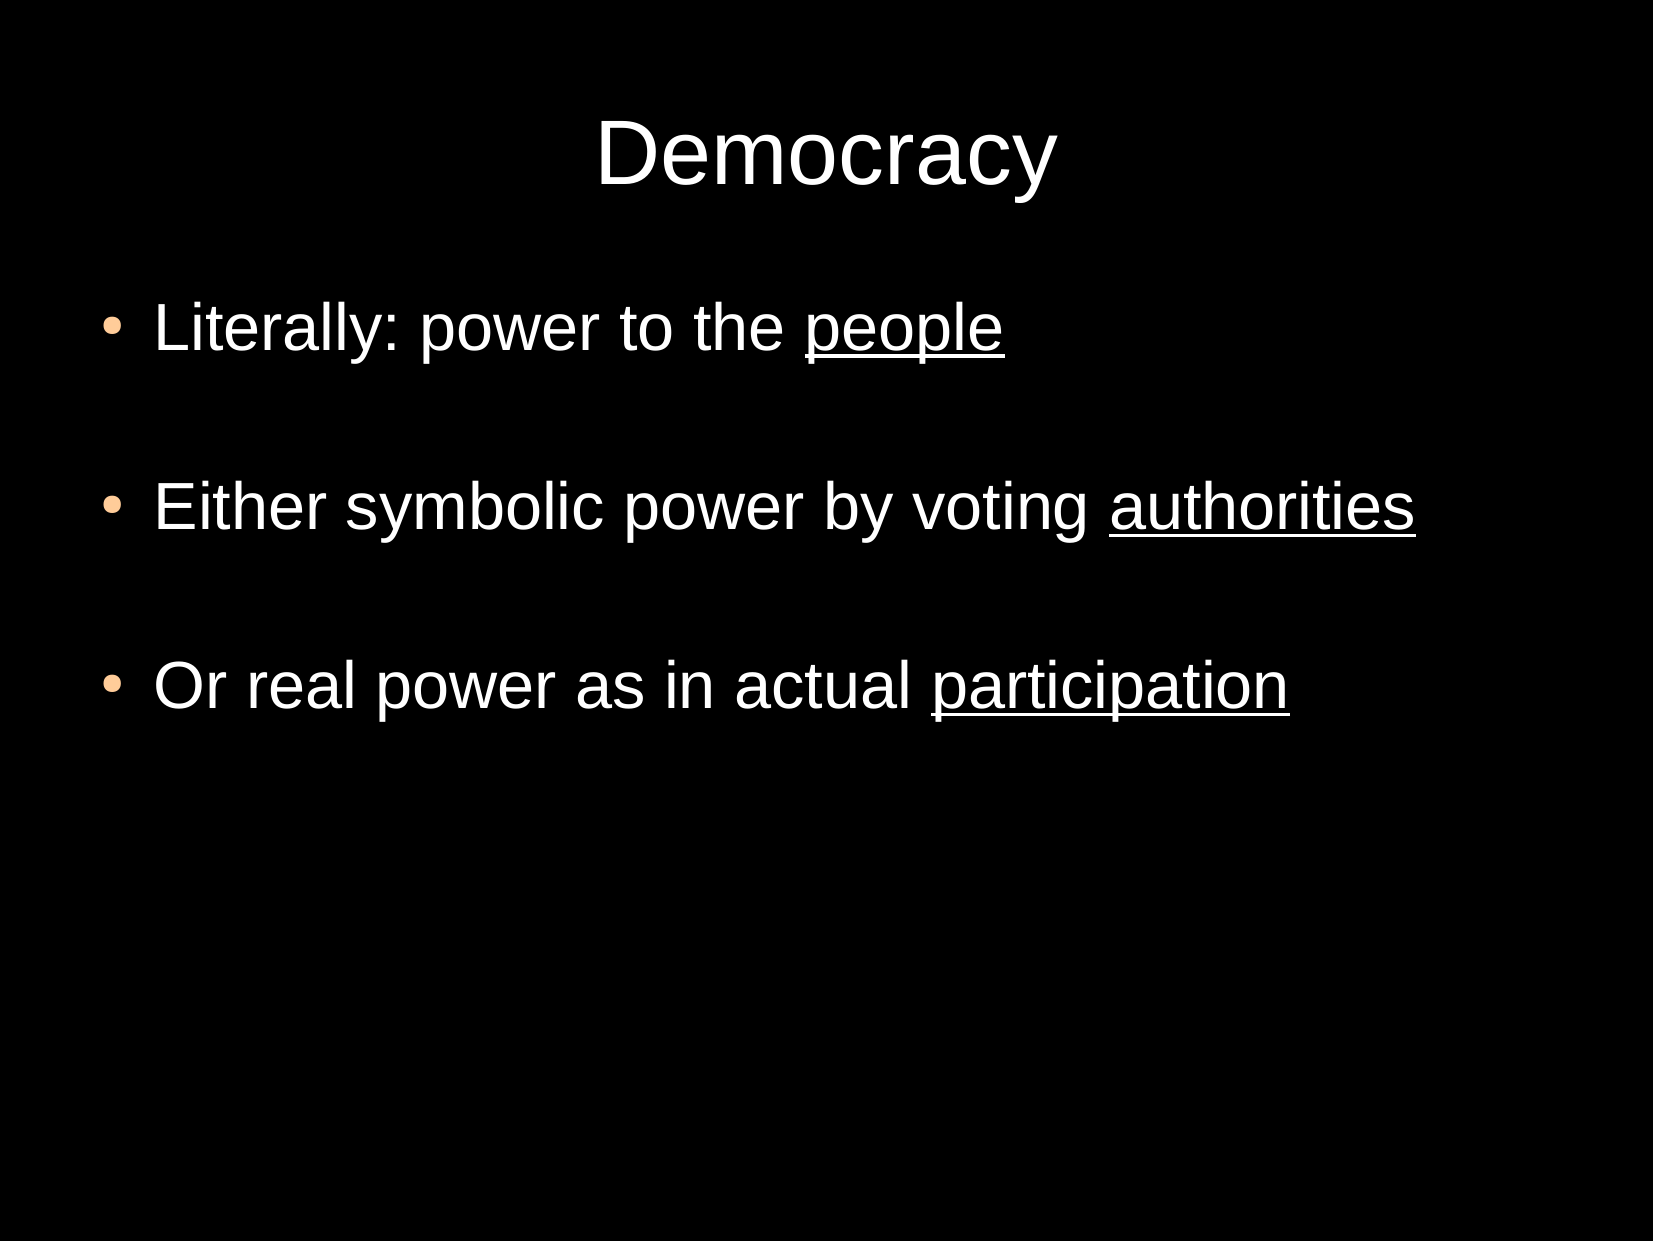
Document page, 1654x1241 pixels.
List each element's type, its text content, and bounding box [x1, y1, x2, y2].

title Democracy [82, 49, 1571, 257]
list Literally: power to the people Either symbolic power by voting authorities Or real power as in actual participation [82, 290, 1571, 1110]
